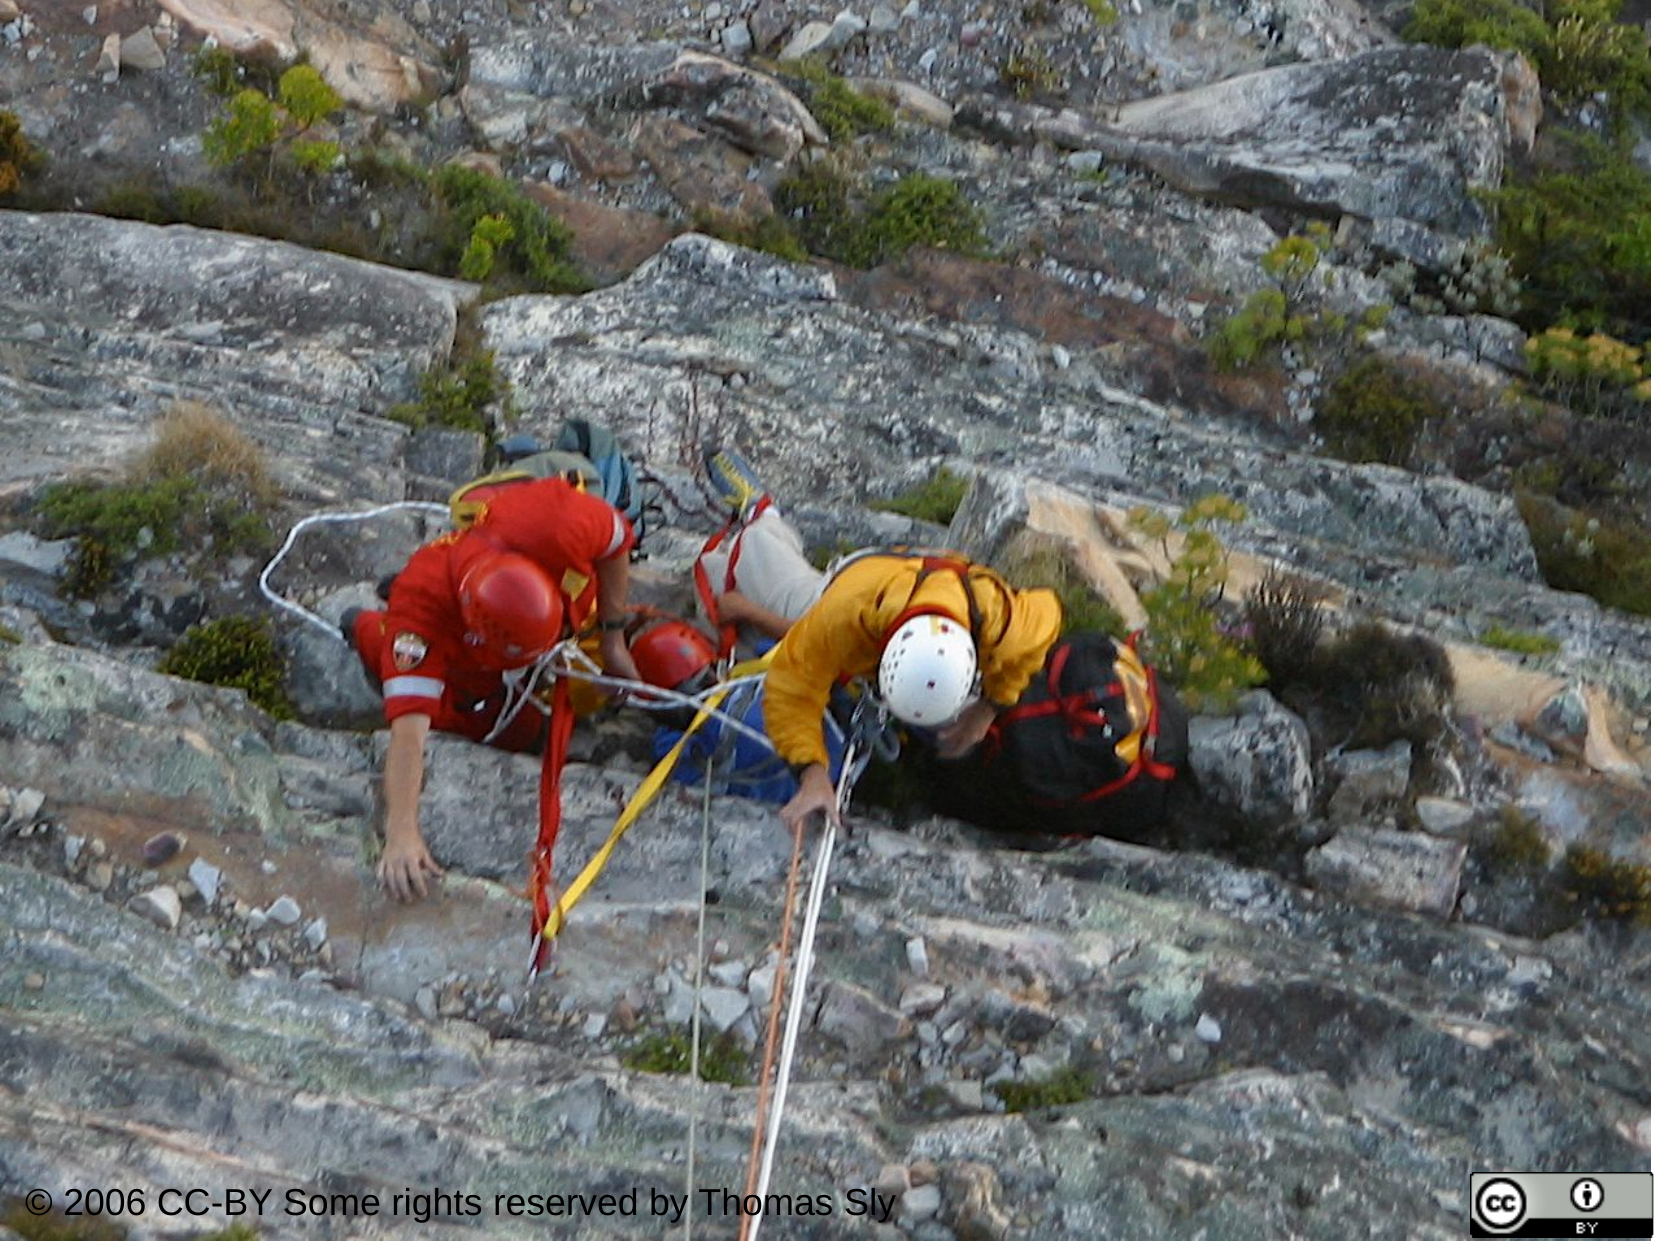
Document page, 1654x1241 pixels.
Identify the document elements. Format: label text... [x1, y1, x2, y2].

text_box © 2006 CC-BY Some rights reserved by Thomas Sly [10, 1174, 971, 1232]
picture [0, 0, 1654, 1241]
